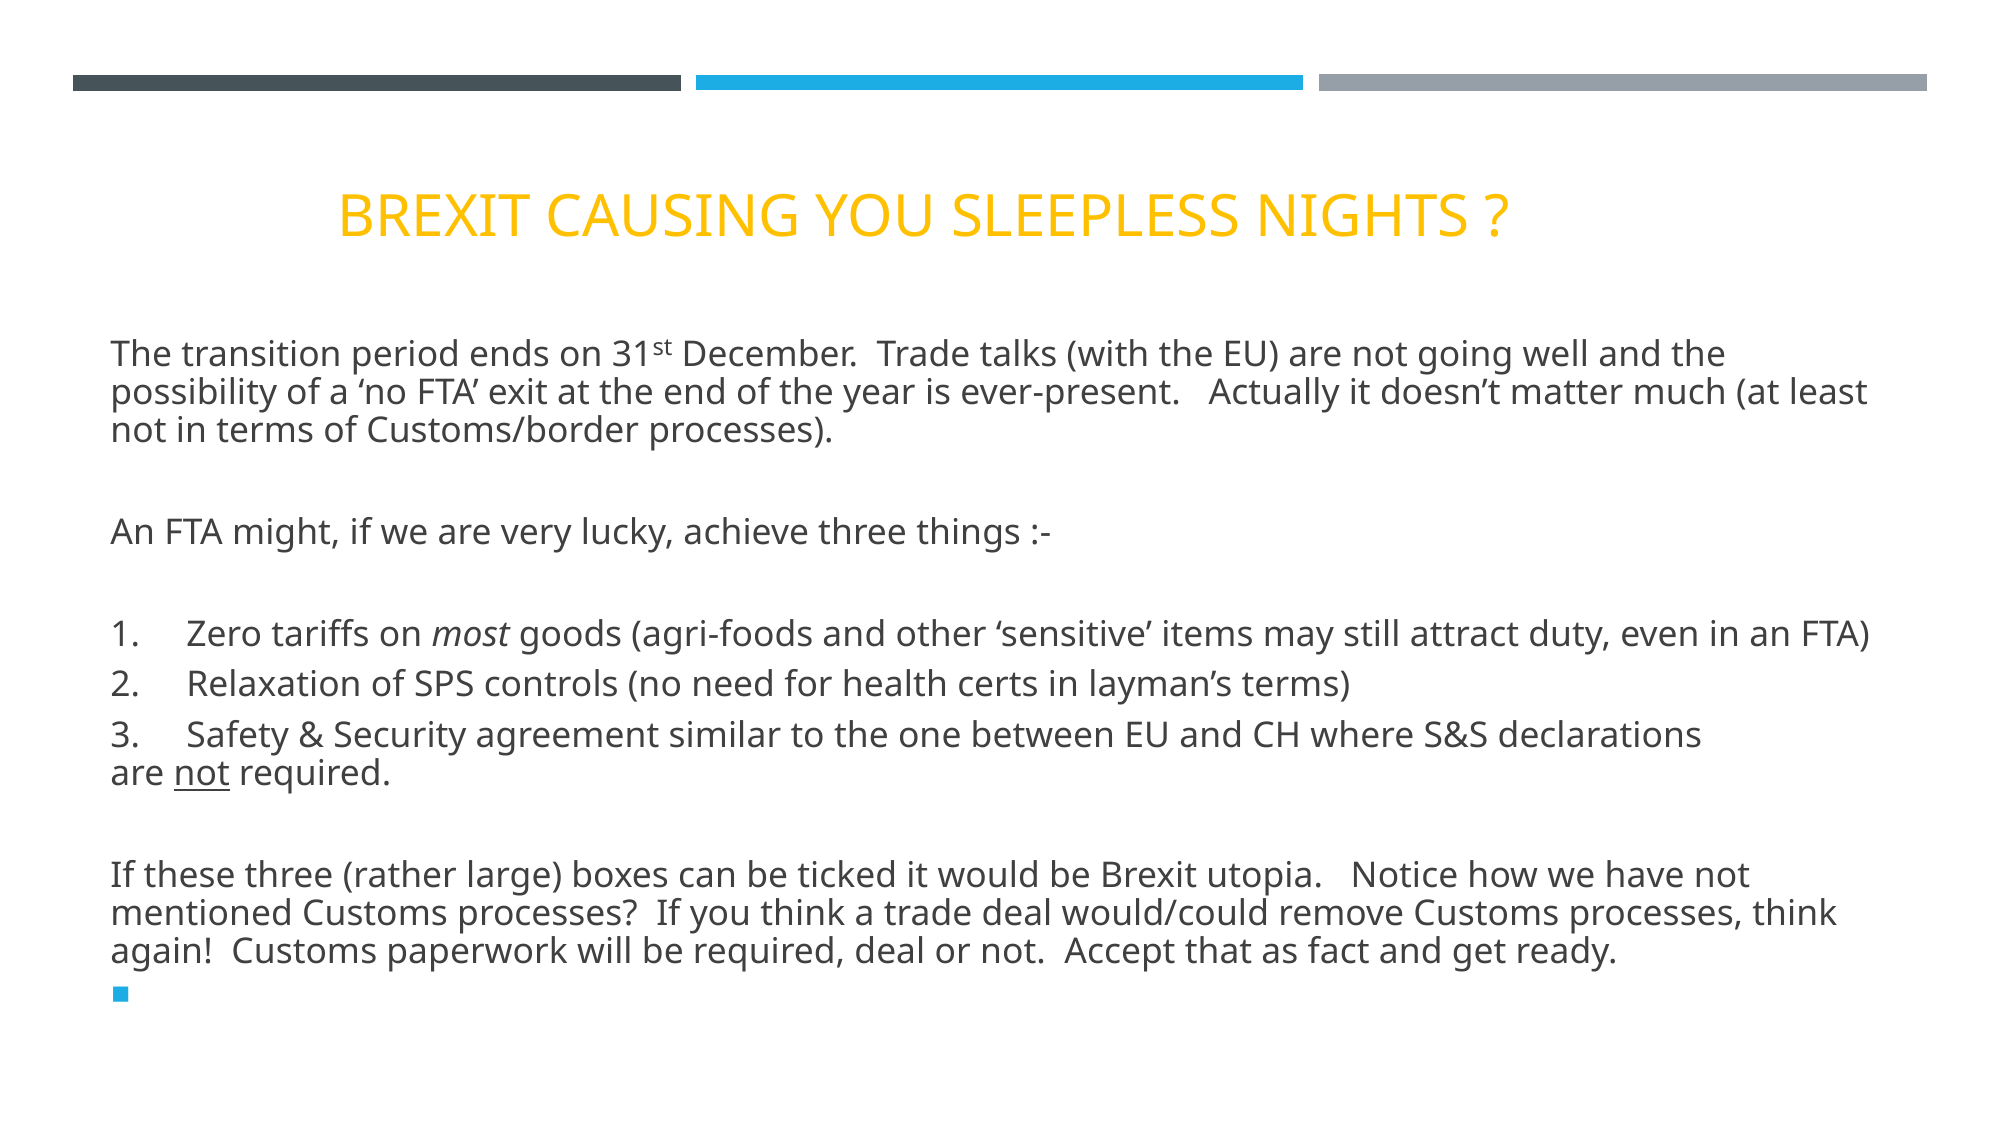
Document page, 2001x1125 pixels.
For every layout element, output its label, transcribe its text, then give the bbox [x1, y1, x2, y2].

title BREXIT Causing you sleepless nights ? [322, 126, 1678, 256]
list The transition period ends on 31st December. Trade talks (with the EU) are not going well and the possibility of a ‘no FTA’ exit at the end of the year is ever-present. Actually it doesn’t matter much (at least not in terms of Customs/border processes). An FTA might, if we are very lucky, achieve three things :- 1. Zero tariffs on most goods (agri-foods and other ‘sensitive’ items may still attract duty, even in an FTA) 2. Relaxation of SPS controls (no need for health certs in layman’s terms) 3. Safety & Security agreement similar to the one between EU and CH where S&S declarations are not required. If these three (rather large) boxes can be ticked it would be Brexit utopia. Notice how we have not mentioned Customs processes? If you think a trade deal would/could remove Customs processes, think again! Customs paperwork will be required, deal or not. Accept that as fact and get ready. [95, 313, 1905, 1039]
